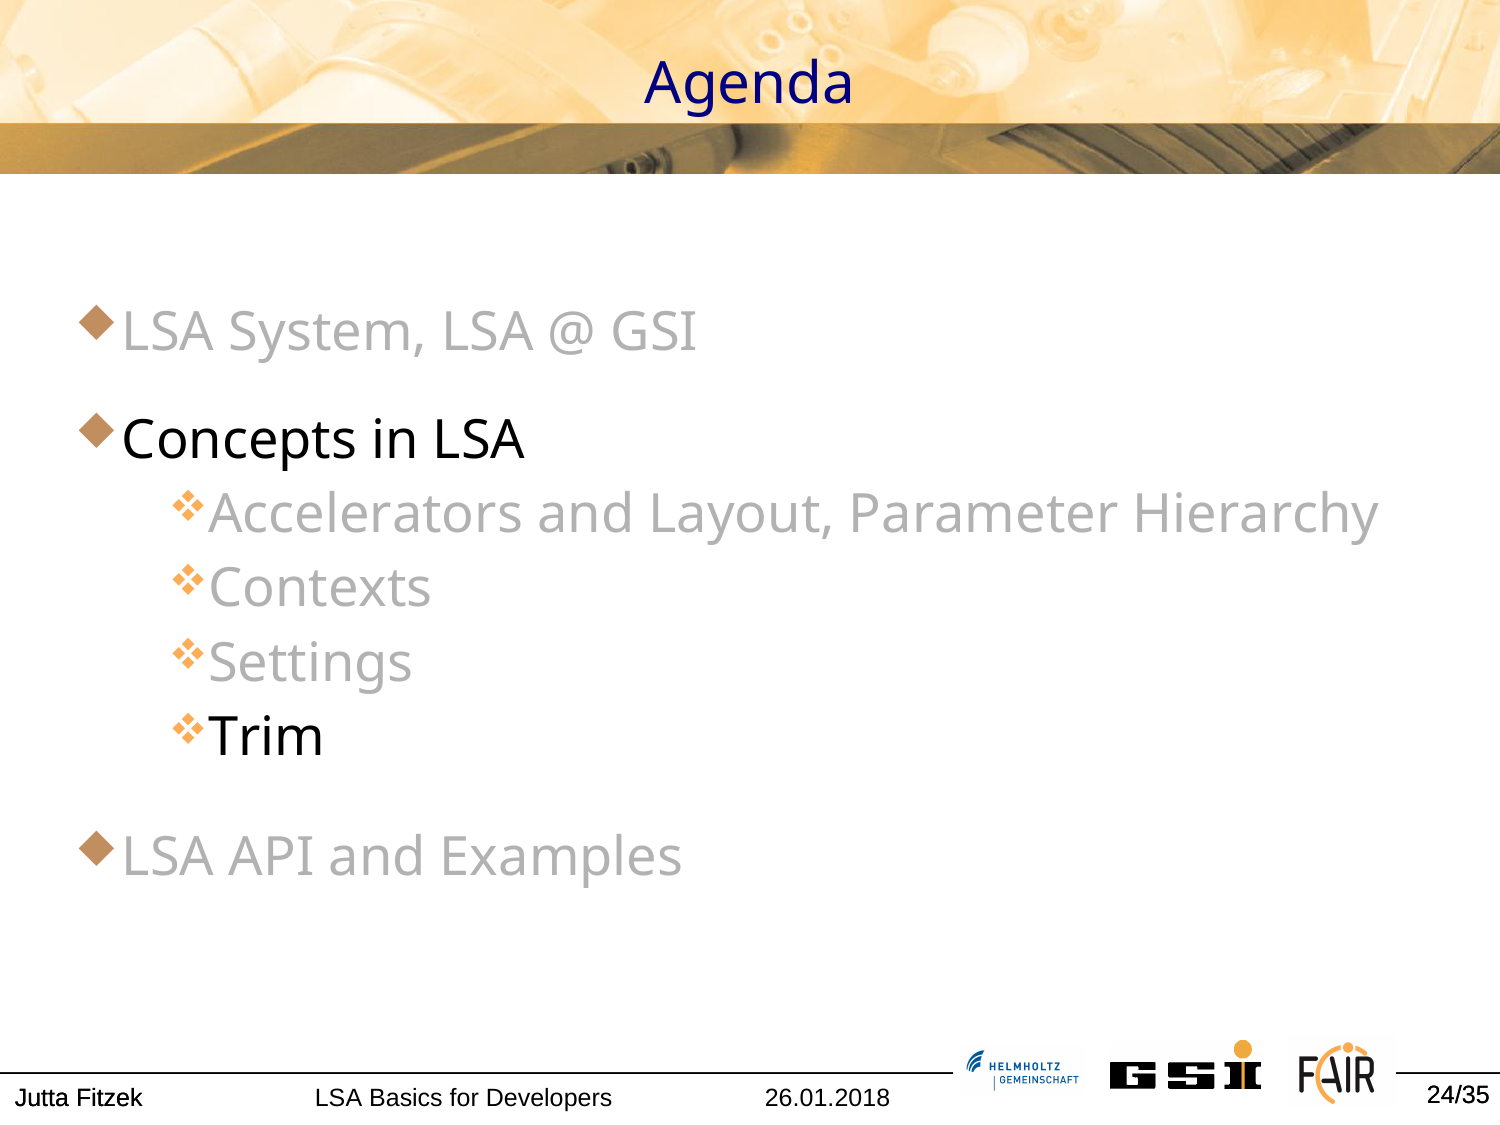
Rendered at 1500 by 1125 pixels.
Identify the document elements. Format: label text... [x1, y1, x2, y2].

list LSA System, LSA @ GSI Concepts in LSA Accelerators and Layout, Parameter Hierarchy Contexts Settings Trim LSA API and Examples [75, 263, 1425, 1006]
picture [0, 0, 1500, 175]
picture [1287, 1034, 1396, 1106]
picture [960, 1046, 1084, 1095]
title Agenda [75, 0, 1425, 174]
picture [1110, 1040, 1261, 1089]
